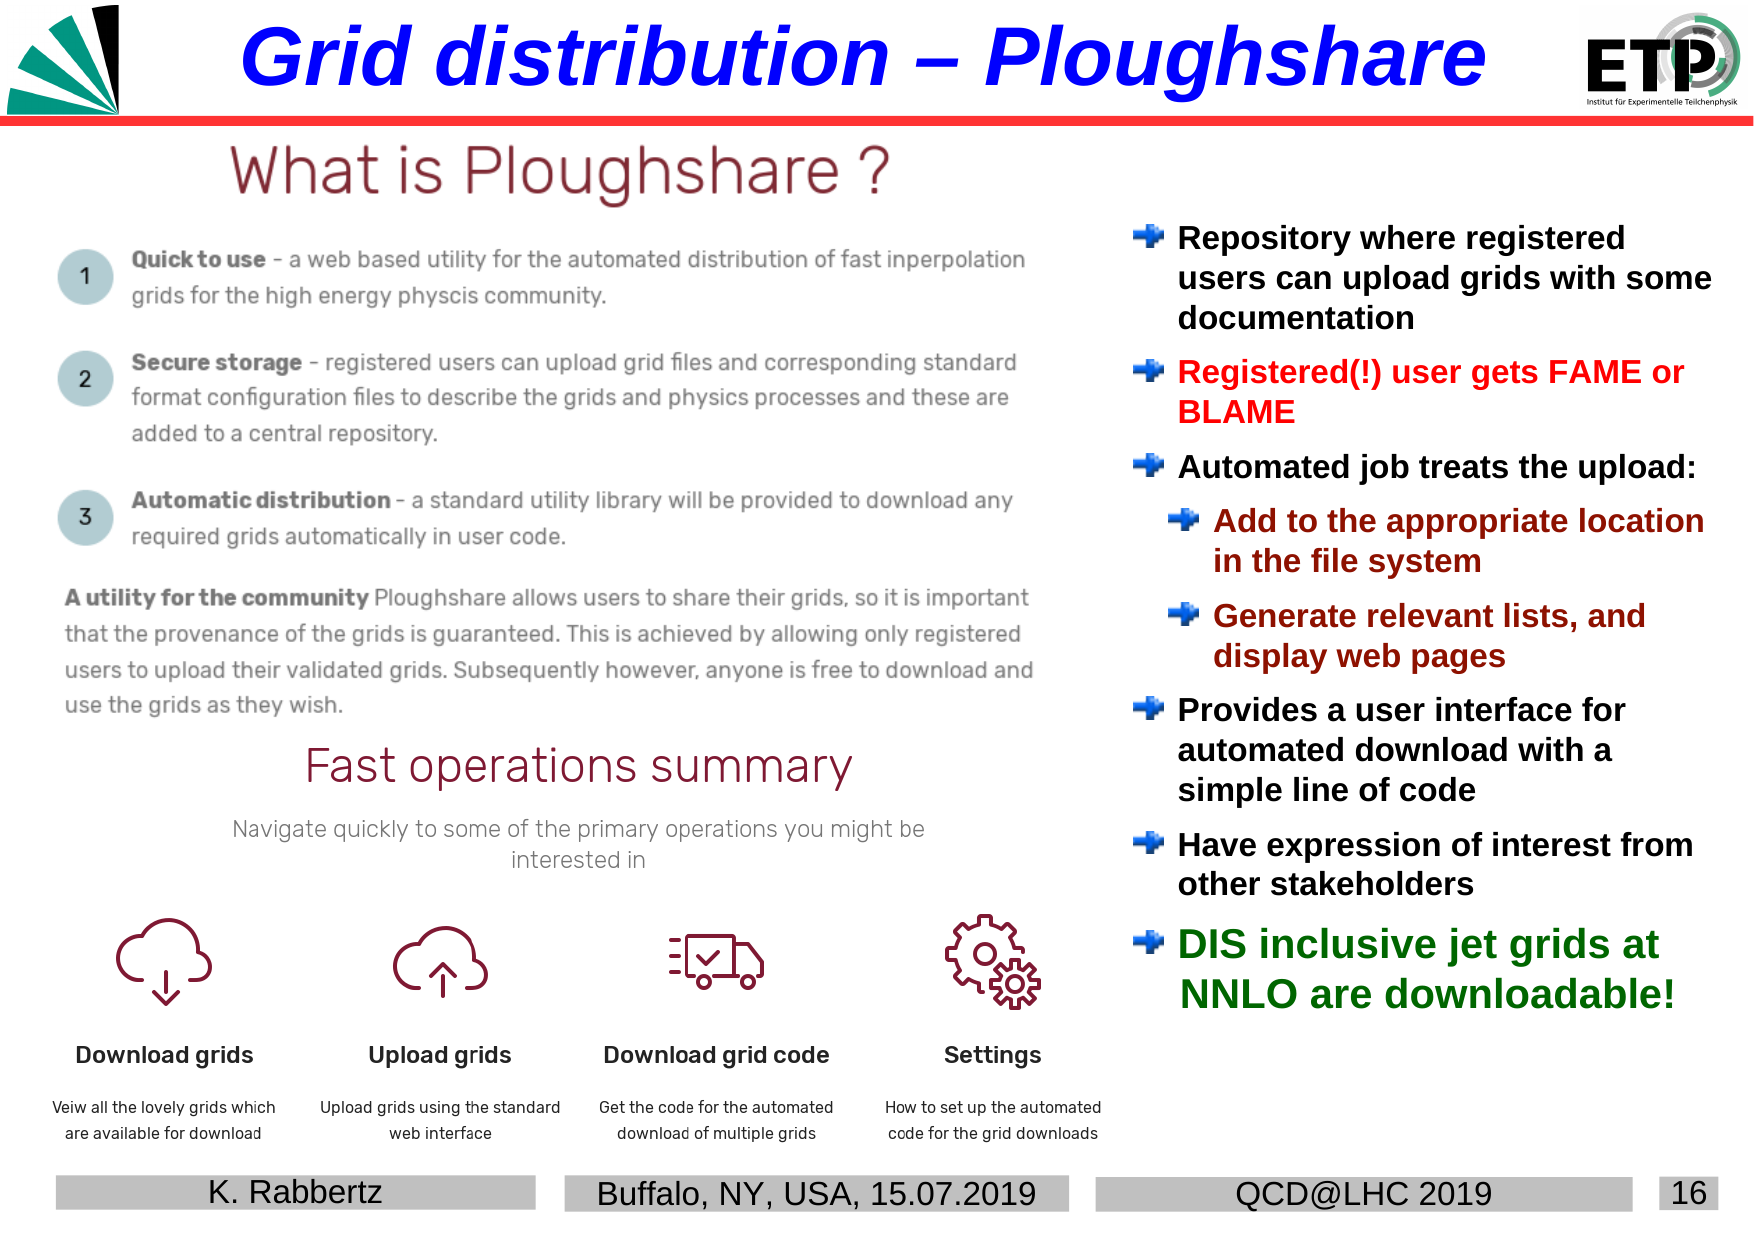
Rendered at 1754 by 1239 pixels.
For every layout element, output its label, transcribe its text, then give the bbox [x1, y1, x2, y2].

picture [38, 131, 1121, 1162]
picture [1133, 696, 1164, 720]
picture [1133, 453, 1164, 477]
picture [1133, 930, 1164, 954]
title Grid distribution – Ploughshare [123, 0, 1606, 114]
text_box Repository where registered users can upload grids with some documentation Registered(!) user gets FAME or BLAME Automated job treats the upload: Add to the appropriate location in the file system Generate relevant lists, and display web pages Provides a user interface for automated download with a simple line of code Have expression of interest from other stakeholders DIS inclusive jet grids at NNLO are downloadable! [1133, 216, 1718, 1068]
picture [7, 5, 119, 116]
picture [1606, 5, 1748, 109]
picture [1168, 508, 1199, 531]
picture [1133, 359, 1164, 382]
picture [1168, 602, 1199, 626]
picture [1133, 831, 1164, 854]
picture [1133, 224, 1164, 248]
